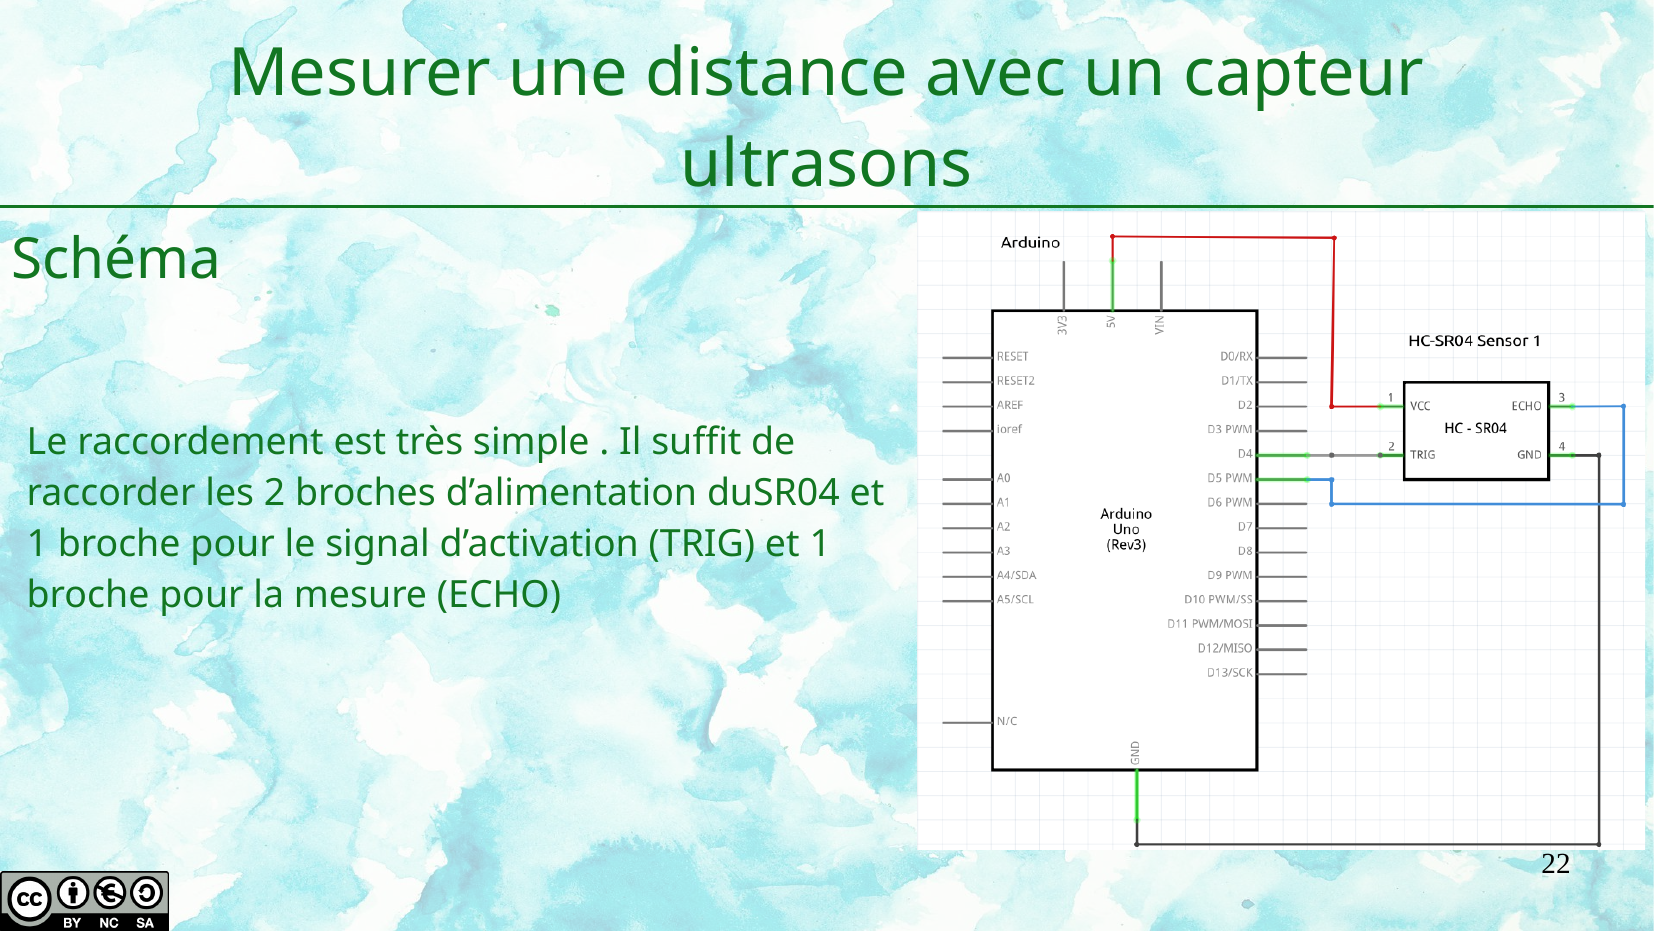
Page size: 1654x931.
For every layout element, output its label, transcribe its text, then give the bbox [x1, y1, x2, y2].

text_box Le raccordement est très simple . Il suffit de raccorder les 2 broches d’alimentation duSR04 et 1 broche pour le signal d’activation (TRIG) et 1 broche pour la mesure (ECHO) [11, 407, 916, 644]
title Mesurer une distance avec un capteur ultrasons [82, 23, 1571, 206]
picture [0, 871, 169, 931]
picture [917, 211, 1646, 850]
list Schéma [11, 217, 917, 296]
